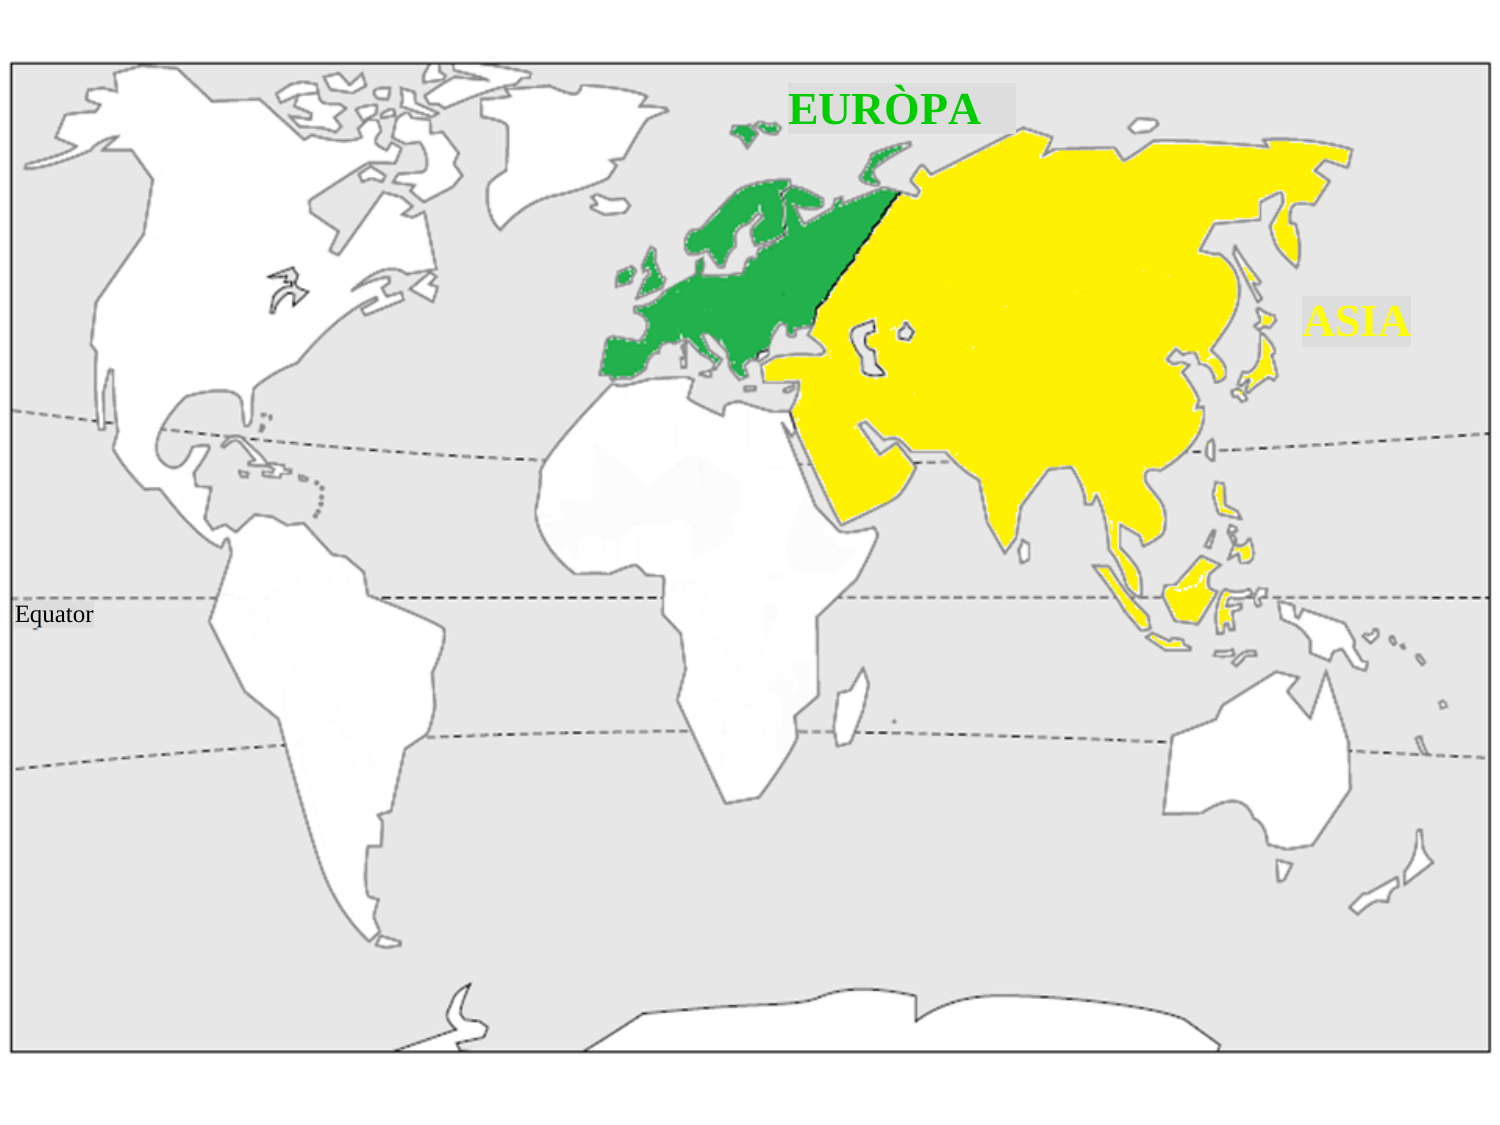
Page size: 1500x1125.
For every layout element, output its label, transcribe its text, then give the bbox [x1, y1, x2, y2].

text_box Equator [0, 590, 154, 656]
picture [0, 54, 1500, 1071]
text_box EURÒPA [773, 70, 1034, 142]
text_box ASIA [1287, 283, 1453, 355]
